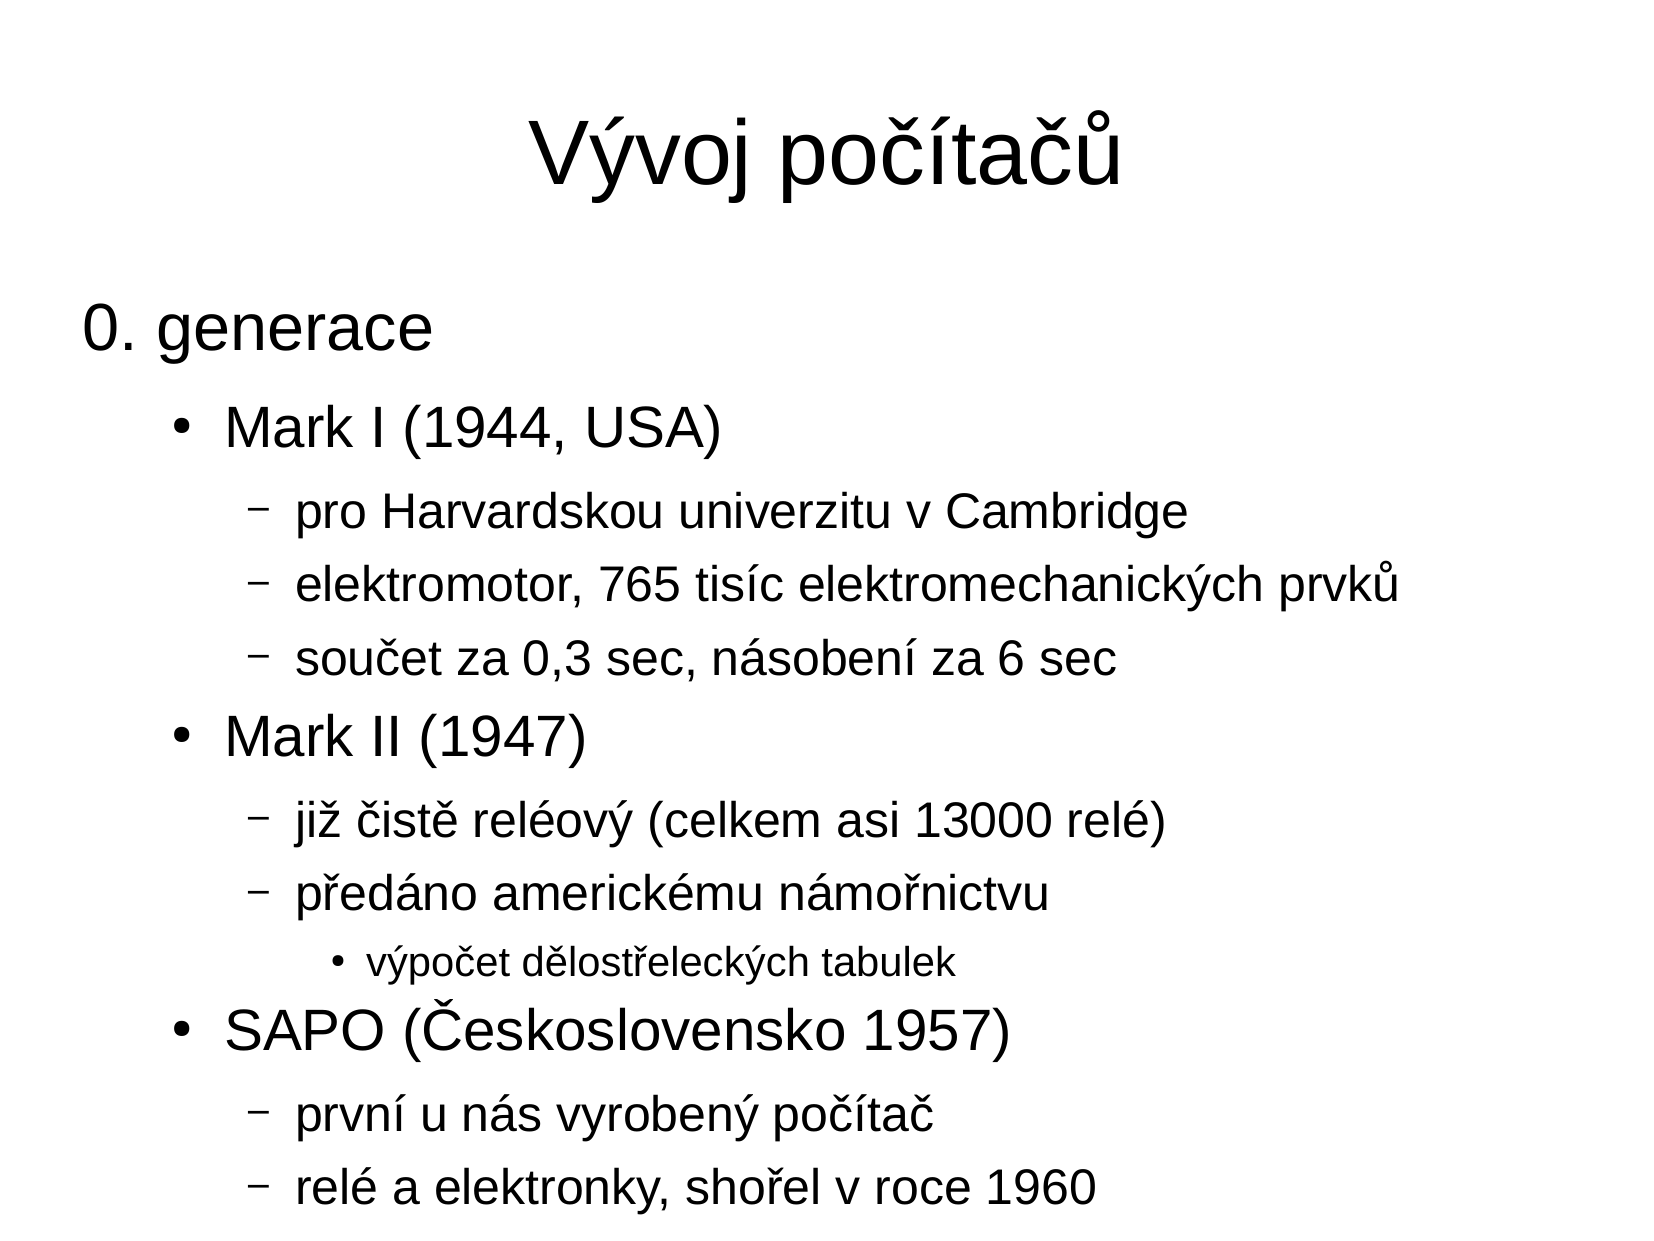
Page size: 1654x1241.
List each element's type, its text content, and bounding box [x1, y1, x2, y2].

title Vývoj počítačů [82, 49, 1571, 257]
list 0. generace Mark I (1944, USA) pro Harvardskou univerzitu v Cambridge elektromotor, 765 tisíc elektromechanických prvků součet za 0,3 sec, násobení za 6 sec Mark II (1947) již čistě reléový (celkem asi 13000 relé) předáno americkému námořnictvu výpočet dělostřeleckých tabulek SAPO (Československo 1957) první u nás vyrobený počítač relé a elektronky, shořel v roce 1960 [82, 290, 1571, 1241]
